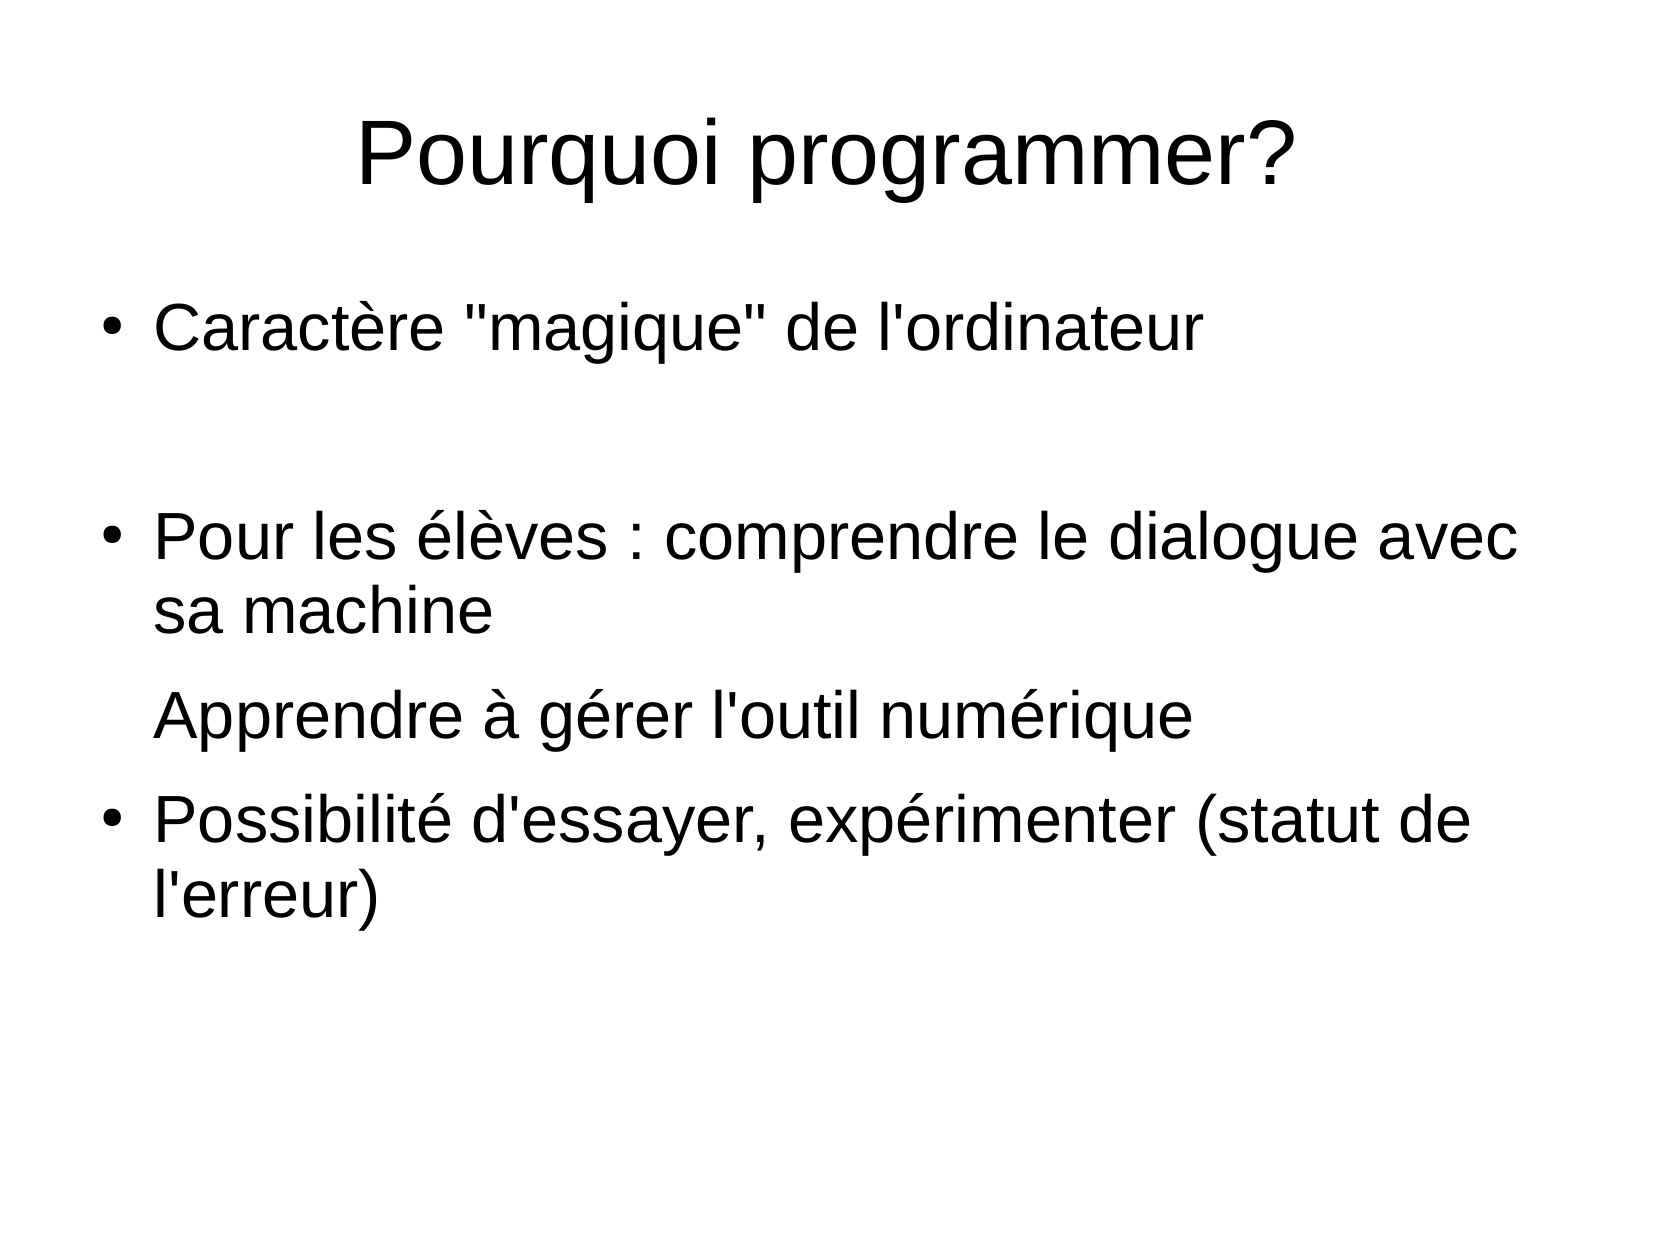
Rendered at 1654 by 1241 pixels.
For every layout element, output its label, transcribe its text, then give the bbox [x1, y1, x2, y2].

list Caractère "magique" de l'ordinateur Pour les élèves : comprendre le dialogue avec sa machine Apprendre à gérer l'outil numérique Possibilité d'essayer, expérimenter (statut de l'erreur) [82, 290, 1571, 1109]
title Pourquoi programmer? [82, 49, 1571, 257]
